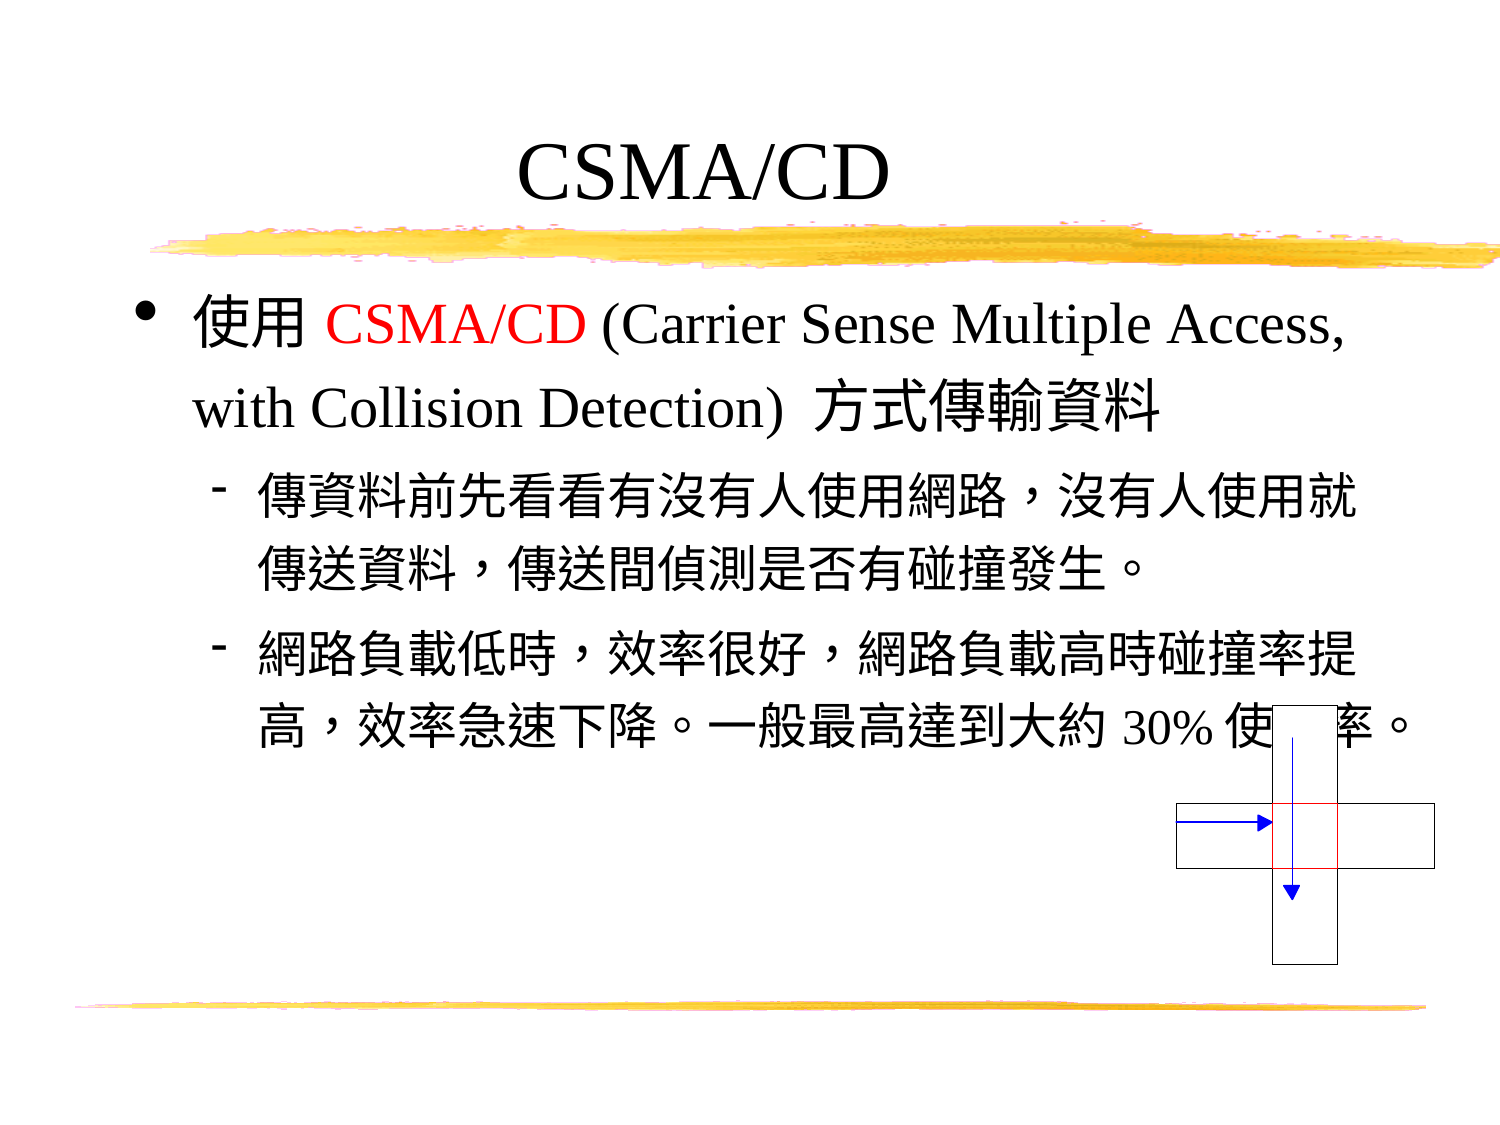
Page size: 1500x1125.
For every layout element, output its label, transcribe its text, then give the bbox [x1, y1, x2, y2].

picture [75, 999, 1426, 1013]
chart [1162, 702, 1438, 968]
title CSMA/CD [66, 23, 1342, 225]
picture [150, 215, 1500, 279]
list 使用CSMA/CD (Carrier Sense Multiple Access, with Collision Detection) 方式傳輸資料 傳資料前先看看有沒有人使用網路，沒有人使用就傳送資料，傳送間偵測是否有碰撞發生。 網路負載低時，效率很好，網路負載高時碰撞率提高，效率急速下降。一般最高達到大約30%使用率。 [121, 268, 1397, 951]
